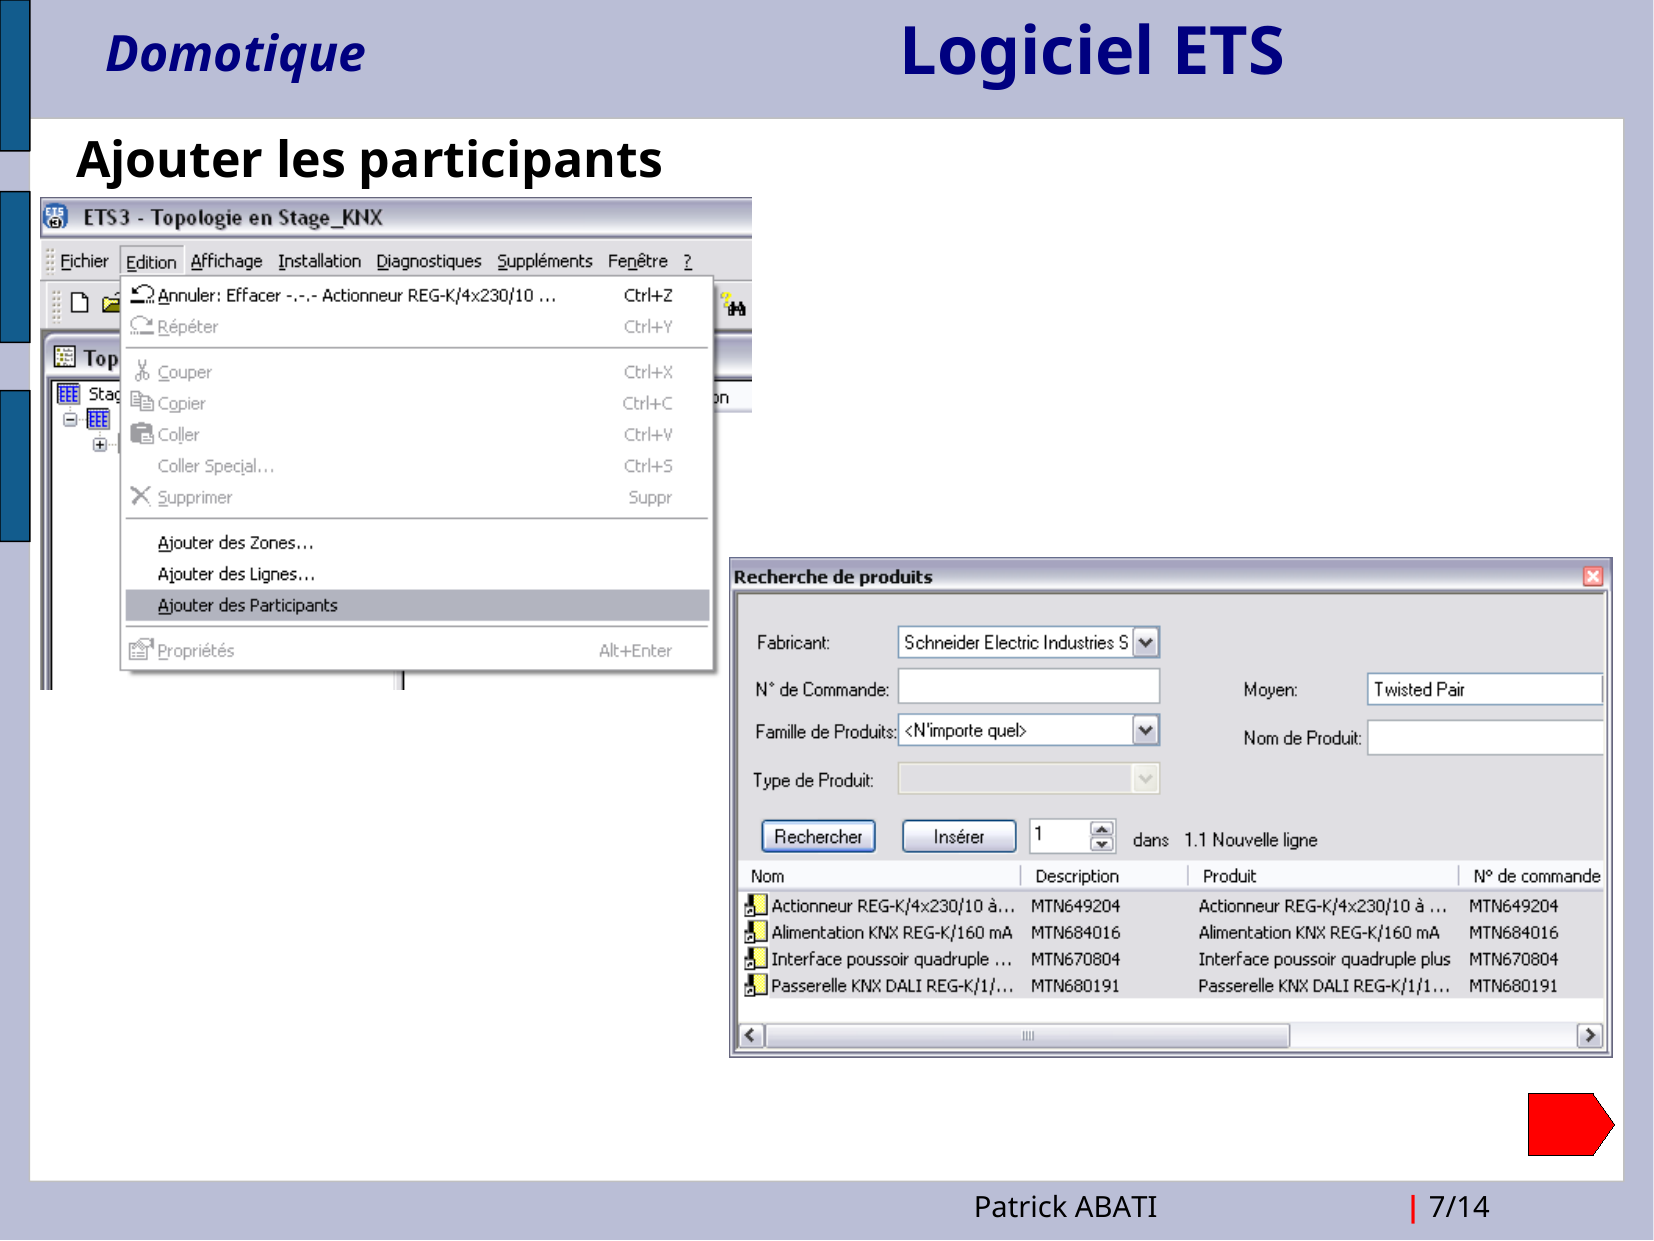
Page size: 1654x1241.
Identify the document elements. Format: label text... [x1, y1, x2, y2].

picture [40, 197, 1613, 1058]
text_box [1528, 1093, 1615, 1156]
text_box Ajouter les participants [61, 125, 1621, 196]
